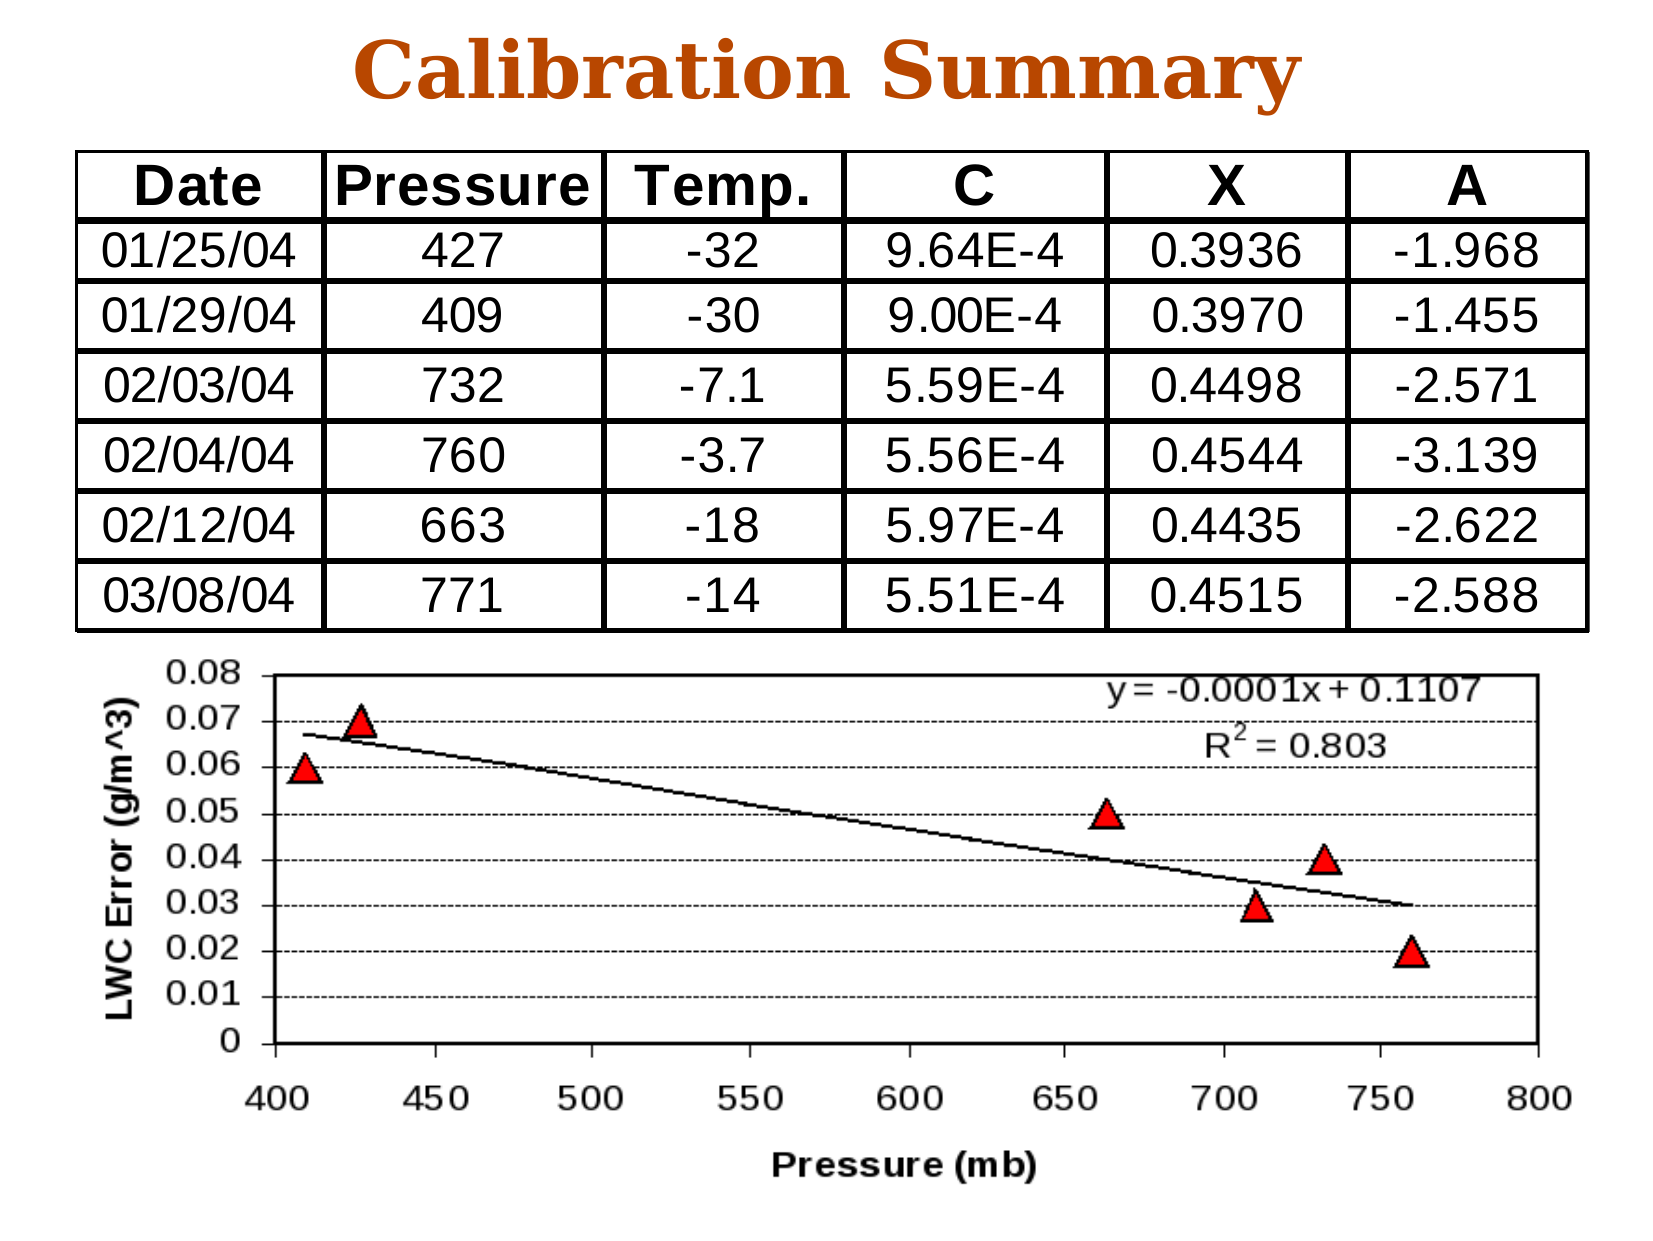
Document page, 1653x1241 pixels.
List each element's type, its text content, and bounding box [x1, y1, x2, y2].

picture [80, 644, 1581, 1201]
text_box Calibration Summary [0, 25, 1653, 117]
chart [75, 150, 1590, 633]
